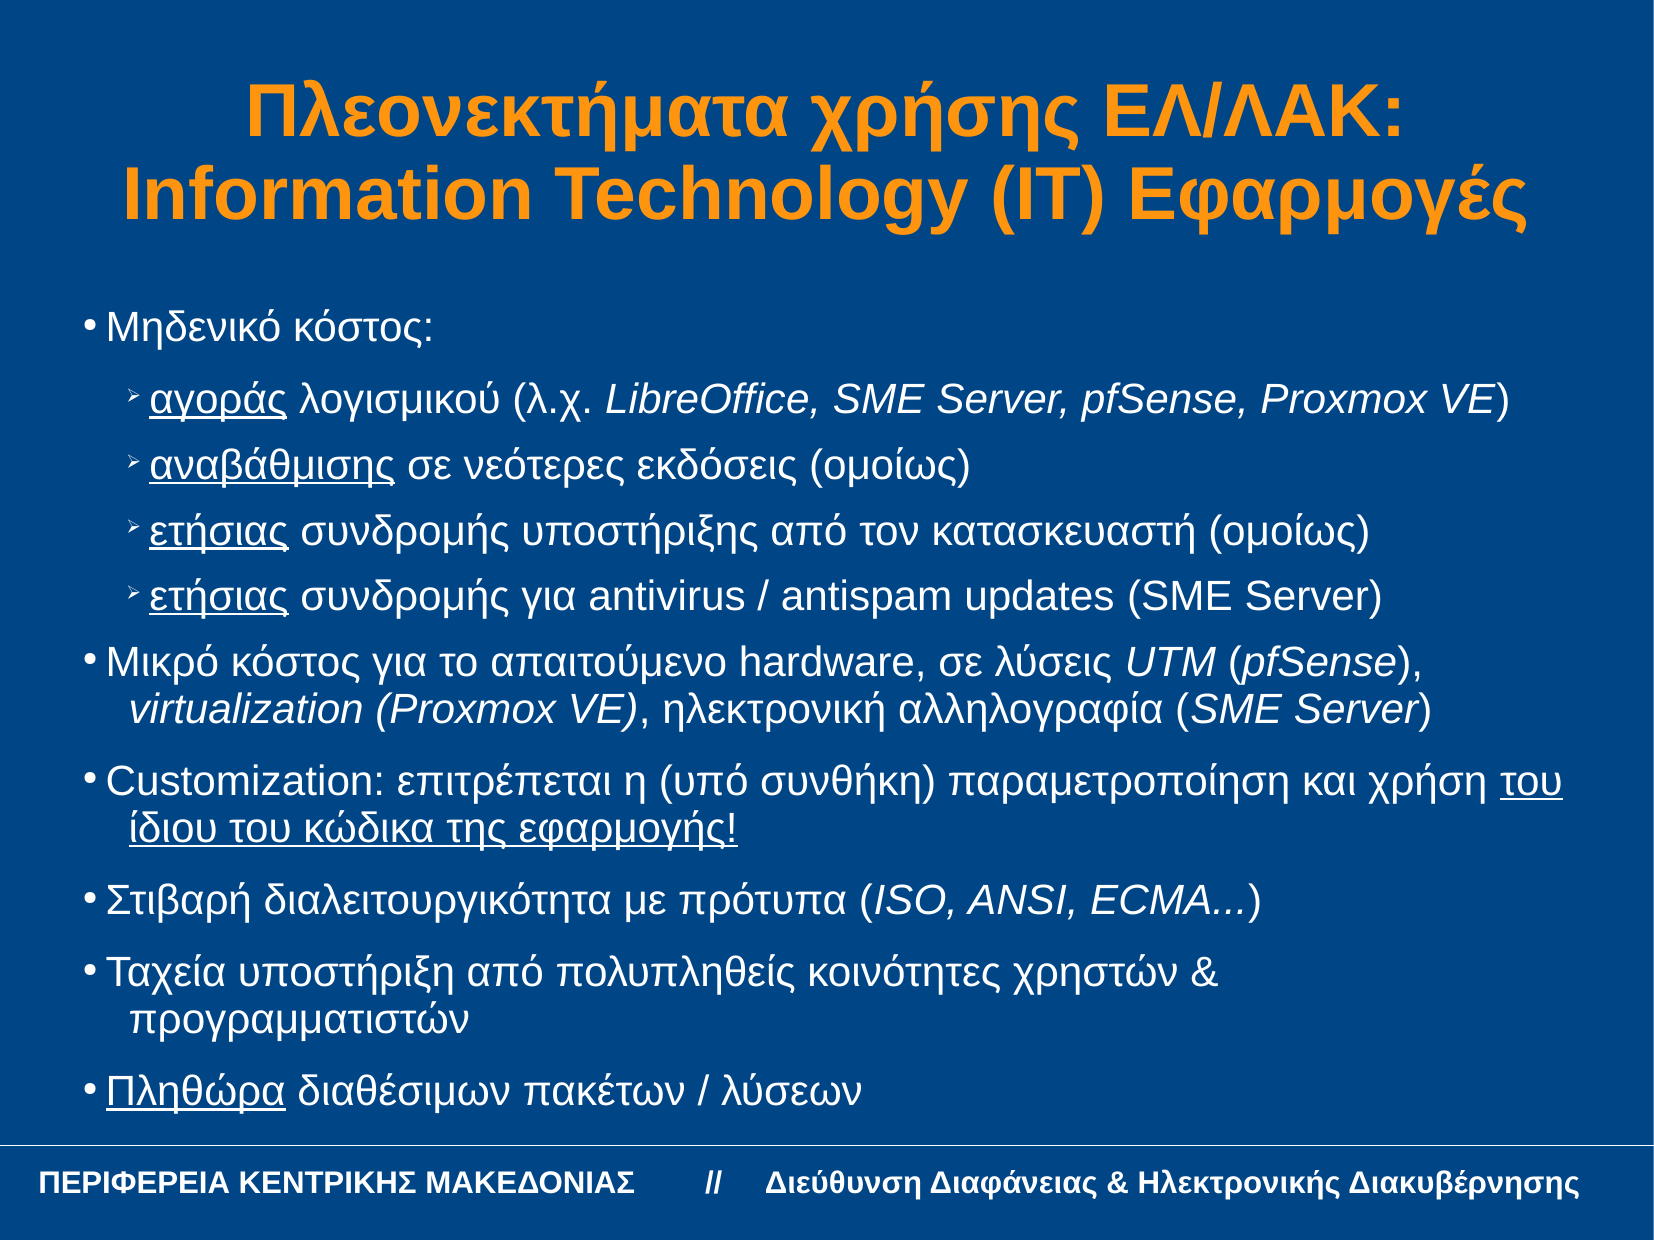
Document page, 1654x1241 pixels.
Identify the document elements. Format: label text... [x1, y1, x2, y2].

text_box Πλεονεκτήματα χρήσης ΕΛ/ΛΑΚ: Information Technology (IT) Εφαρμογές [82, 47, 1571, 253]
text_box ΠΕΡΙΦΕΡΕΙΑ ΚΕΝΤΡΙΚΗΣ ΜΑΚΕΔΟΝΙΑΣ // Διεύθυνση Διαφάνειας & Ηλεκτρονικής Διακυβέρνησης [23, 1157, 1654, 1208]
list Μηδενικό κόστος: αγοράς λογισμικού (λ.χ. LibreOffice, SME Server, pfSense, Proxmox VE) αναβάθμισης σε νεότερες εκδόσεις (ομοίως) ετήσιας συνδρομής υποστήριξης από τον κατασκευαστή (ομοίως) ετήσιας συνδρομής για antivirus / antispam updates (SME Server) Μικρό κόστος για το απαιτούμενο hardware, σε λύσεις UTM (pfSense), virtualization (Proxmox VE), ηλεκτρονική αλληλογραφία (SME Server) Customization: επιτρέπεται η (υπό συνθήκη) παραμετροποίηση και χρήση του ίδιου του κώδικα της εφαρμογής! Στιβαρή διαλειτουργικότητα με πρότυπα (ISO, ANSI, ECMA...) Ταχεία υποστήριξη από πολυπληθείς κοινότητες χρηστών & προγραμματιστών Πληθώρα διαθέσιμων πακέτων / λύσεων [82, 299, 1571, 1123]
